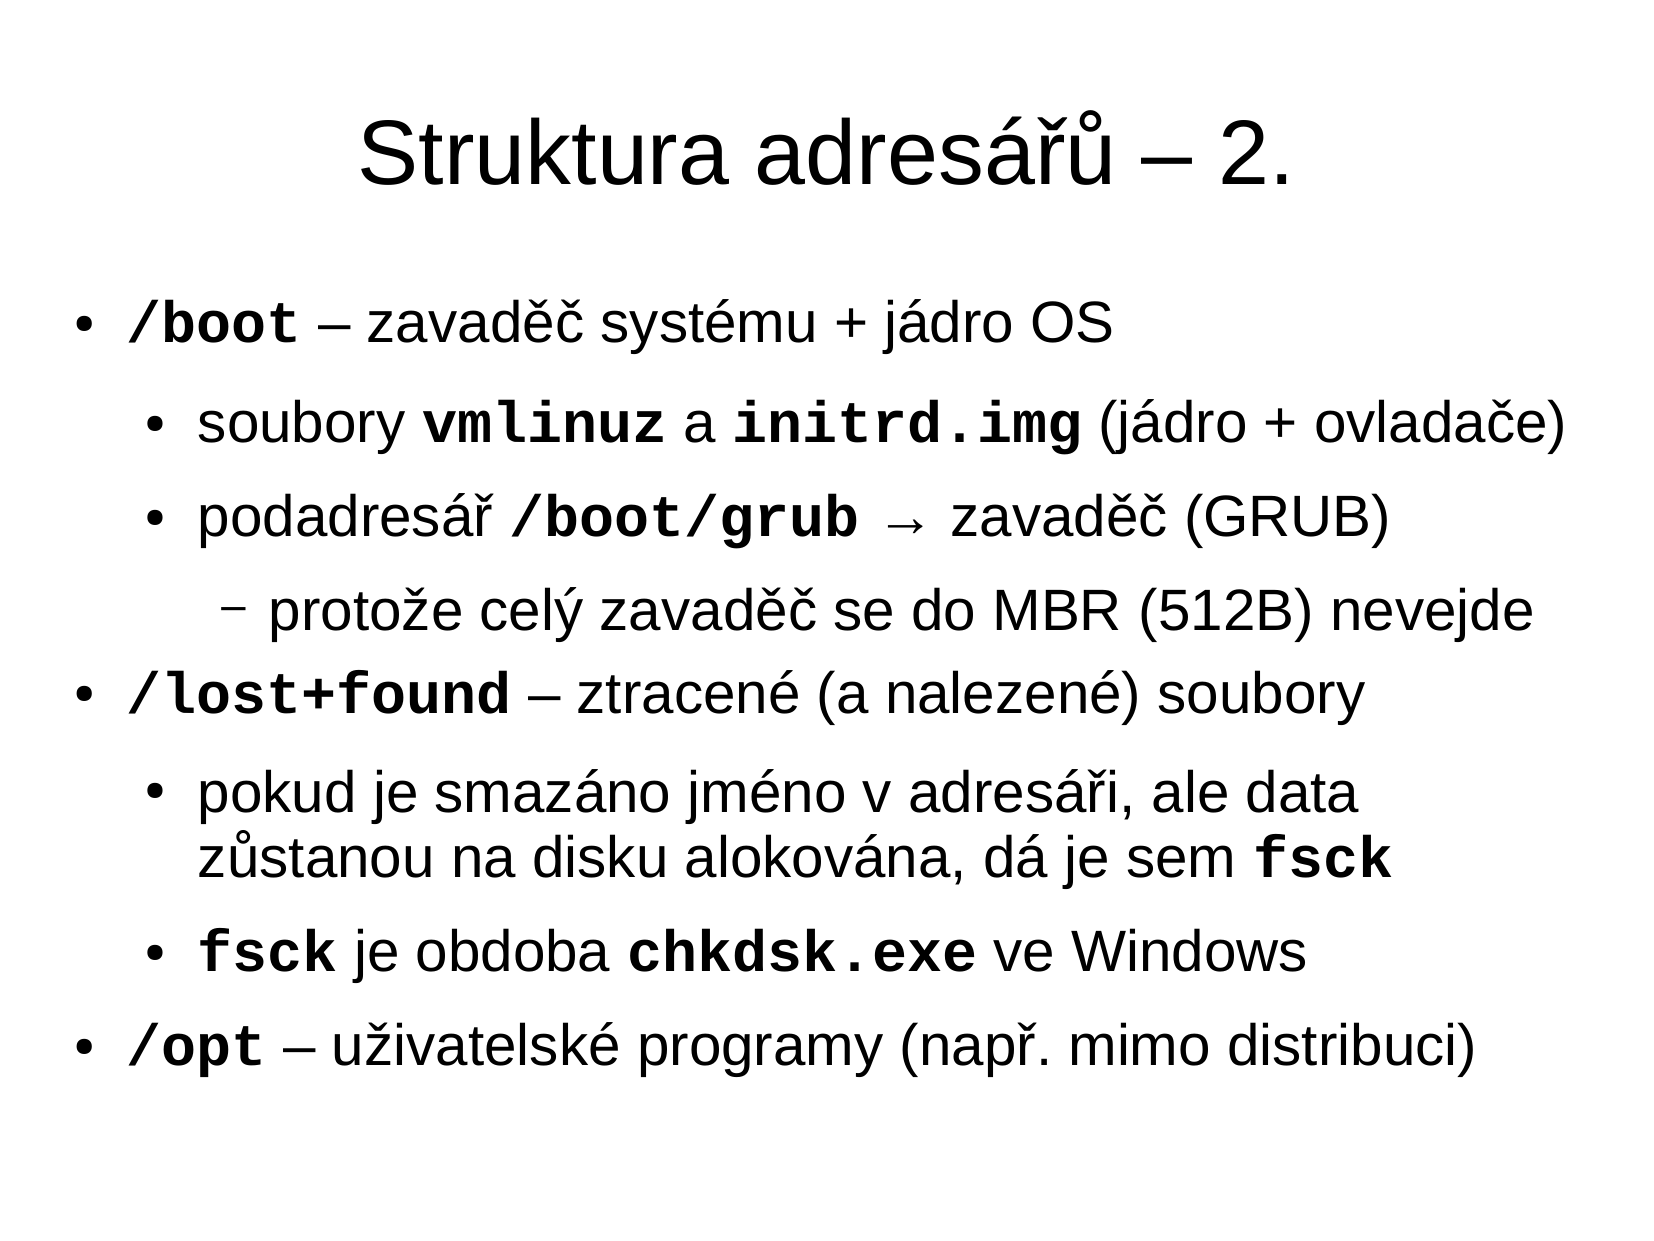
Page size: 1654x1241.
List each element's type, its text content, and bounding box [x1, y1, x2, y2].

title Struktura adresářů – 2. [82, 56, 1571, 250]
list /boot – zavaděč systému + jádro OS soubory vmlinuz a initrd.img (jádro + ovladače) podadresář /boot/grub → zavaděč (GRUB) protože celý zavaděč se do MBR (512B) nevejde /lost+found – ztracené (a nalezené) soubory pokud je smazáno jméno v adresáři, ale data zůstanou na disku alokována, dá je sem fsck fsck je obdoba chkdsk.exe ve Windows /opt – uživatelské programy (např. mimo distribuci) [56, 290, 1598, 1094]
